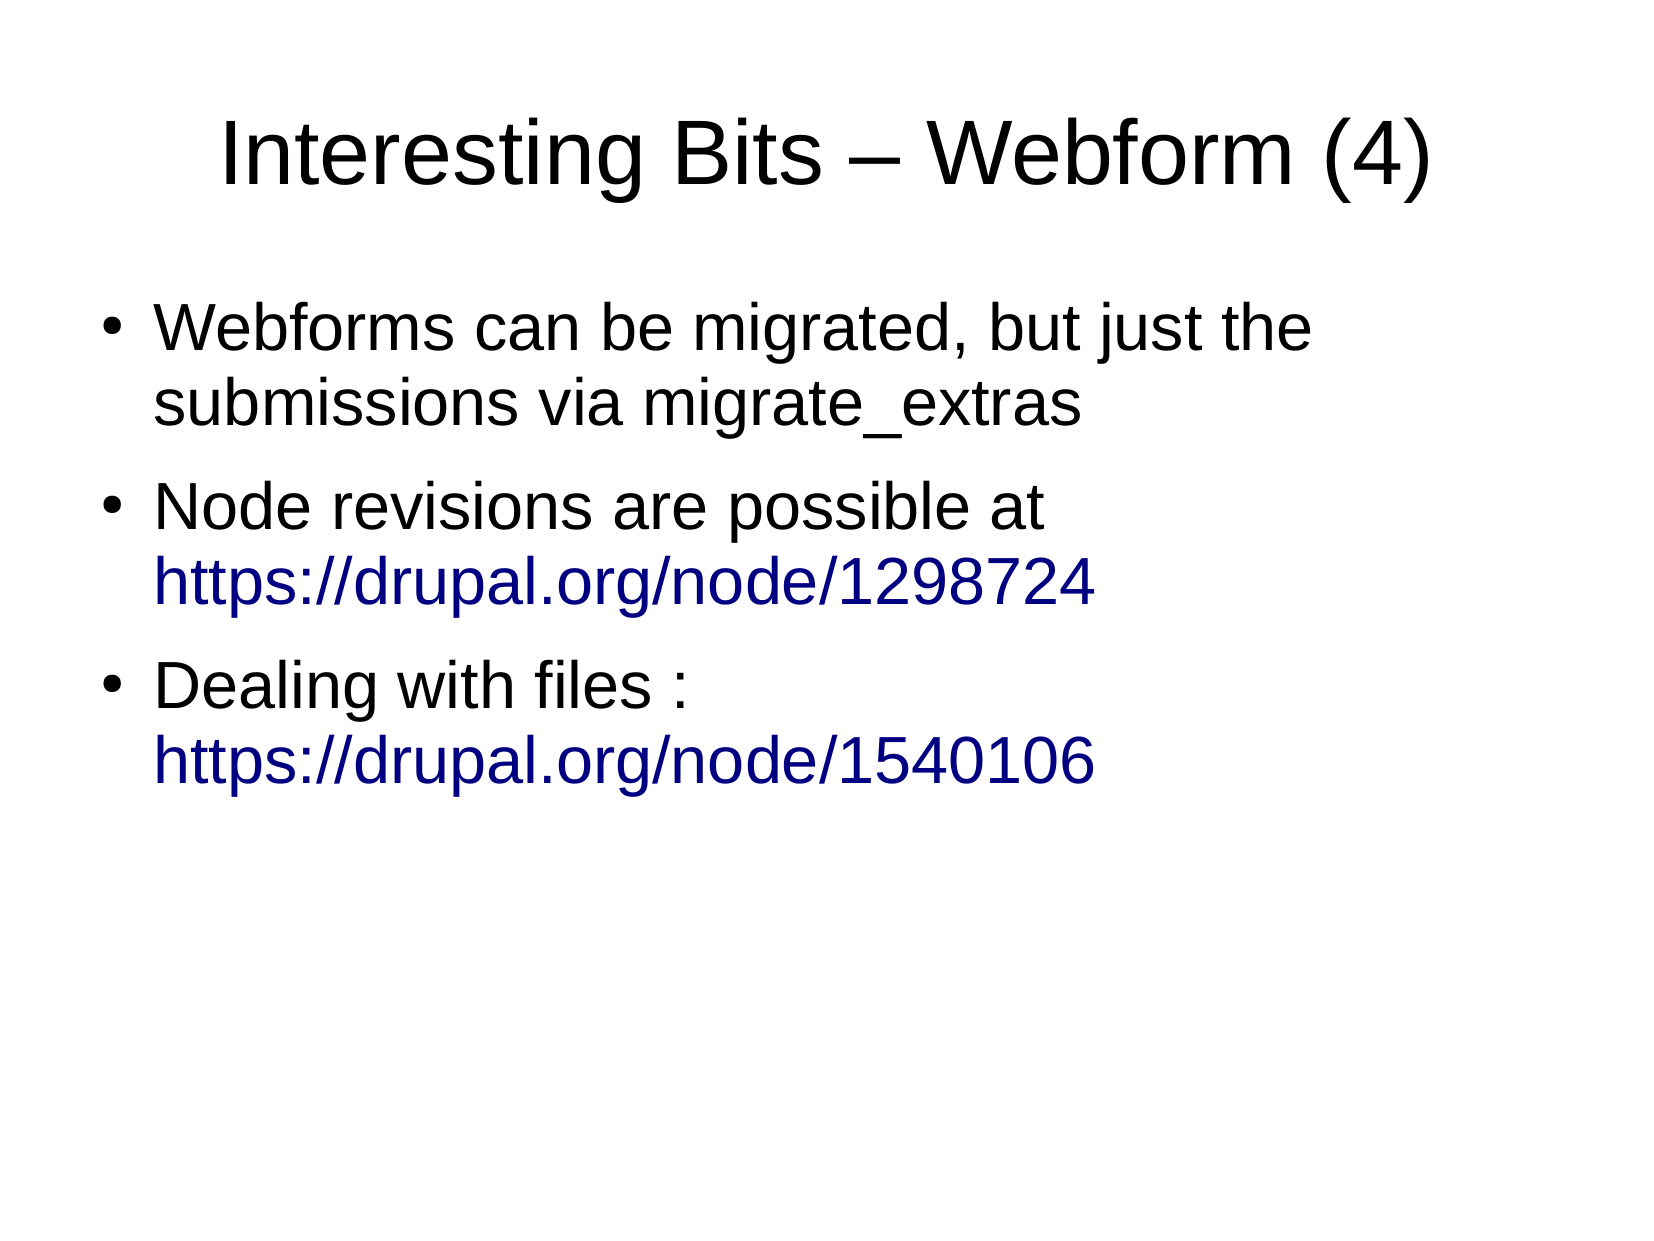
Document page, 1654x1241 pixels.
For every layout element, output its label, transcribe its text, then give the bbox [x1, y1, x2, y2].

title Interesting Bits – Webform (4) [82, 49, 1571, 257]
list Webforms can be migrated, but just the submissions via migrate_extras Node revisions are possible at https://drupal.org/node/1298724 Dealing with files : https://drupal.org/node/1540106 [82, 290, 1538, 1010]
